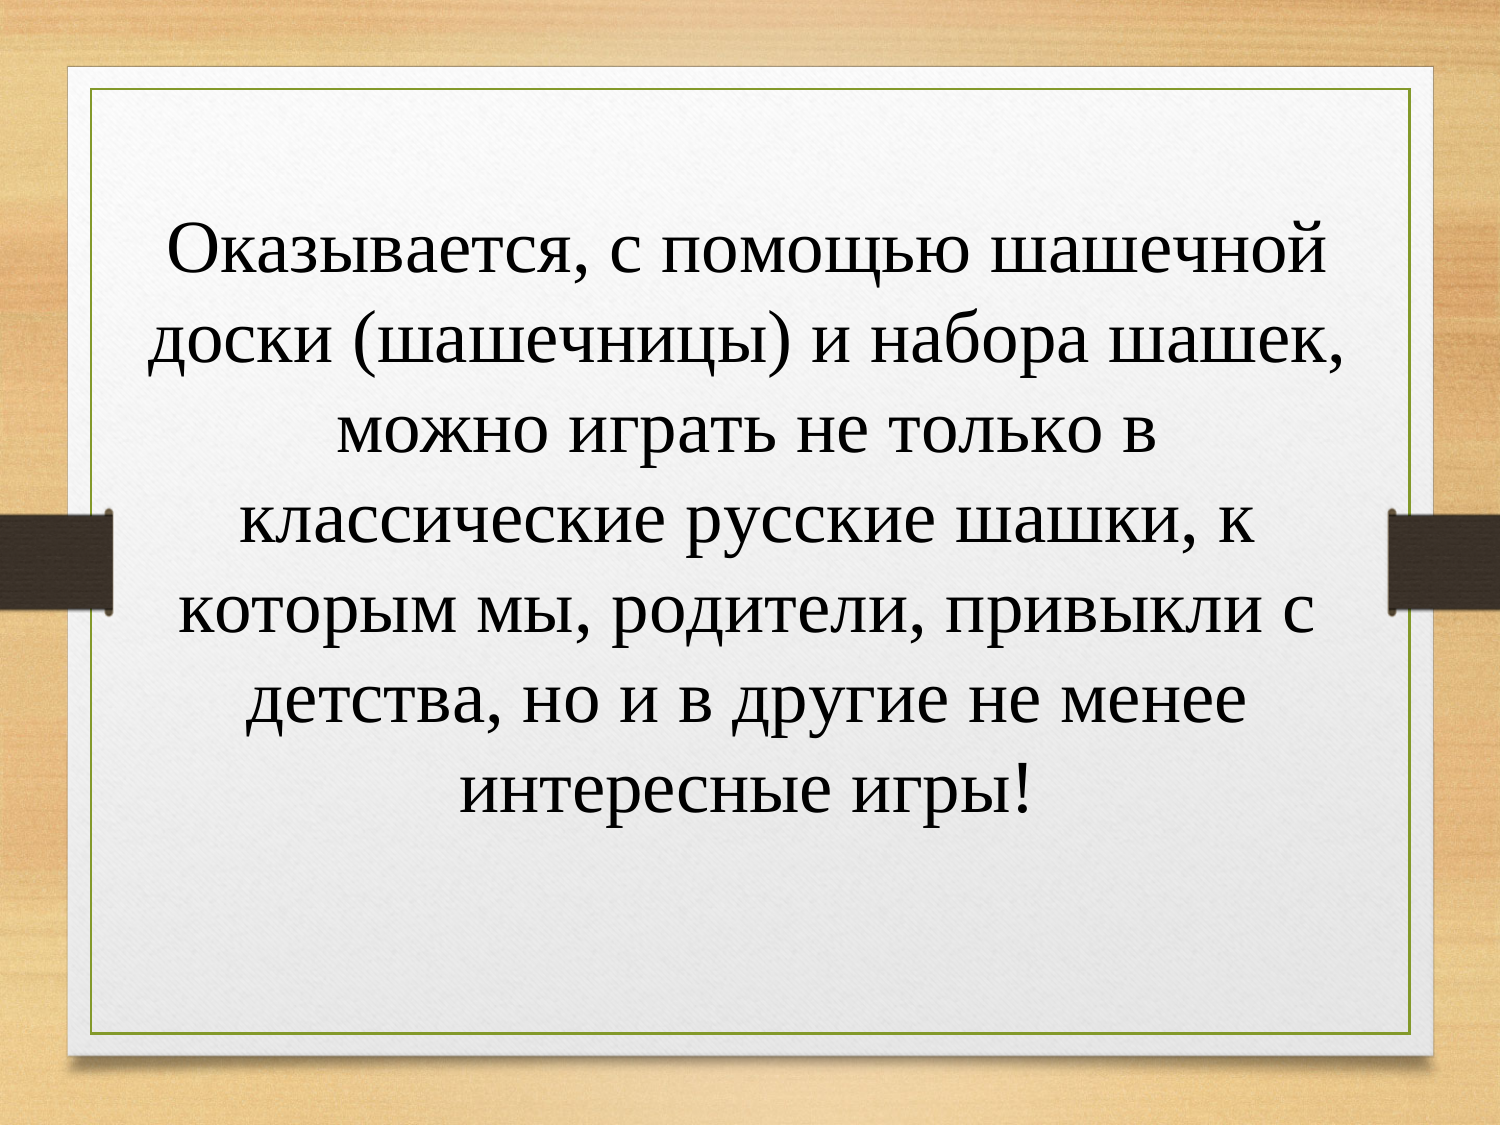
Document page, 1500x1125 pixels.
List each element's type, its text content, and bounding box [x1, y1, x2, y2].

title Оказывается, с помощью шашечной доски (шашечницы) и набора шашек, можно играть не только в классические русские шашки, к которым мы, родители, привыкли с детства, но и в другие не менее интересные игры! [102, 150, 1394, 875]
